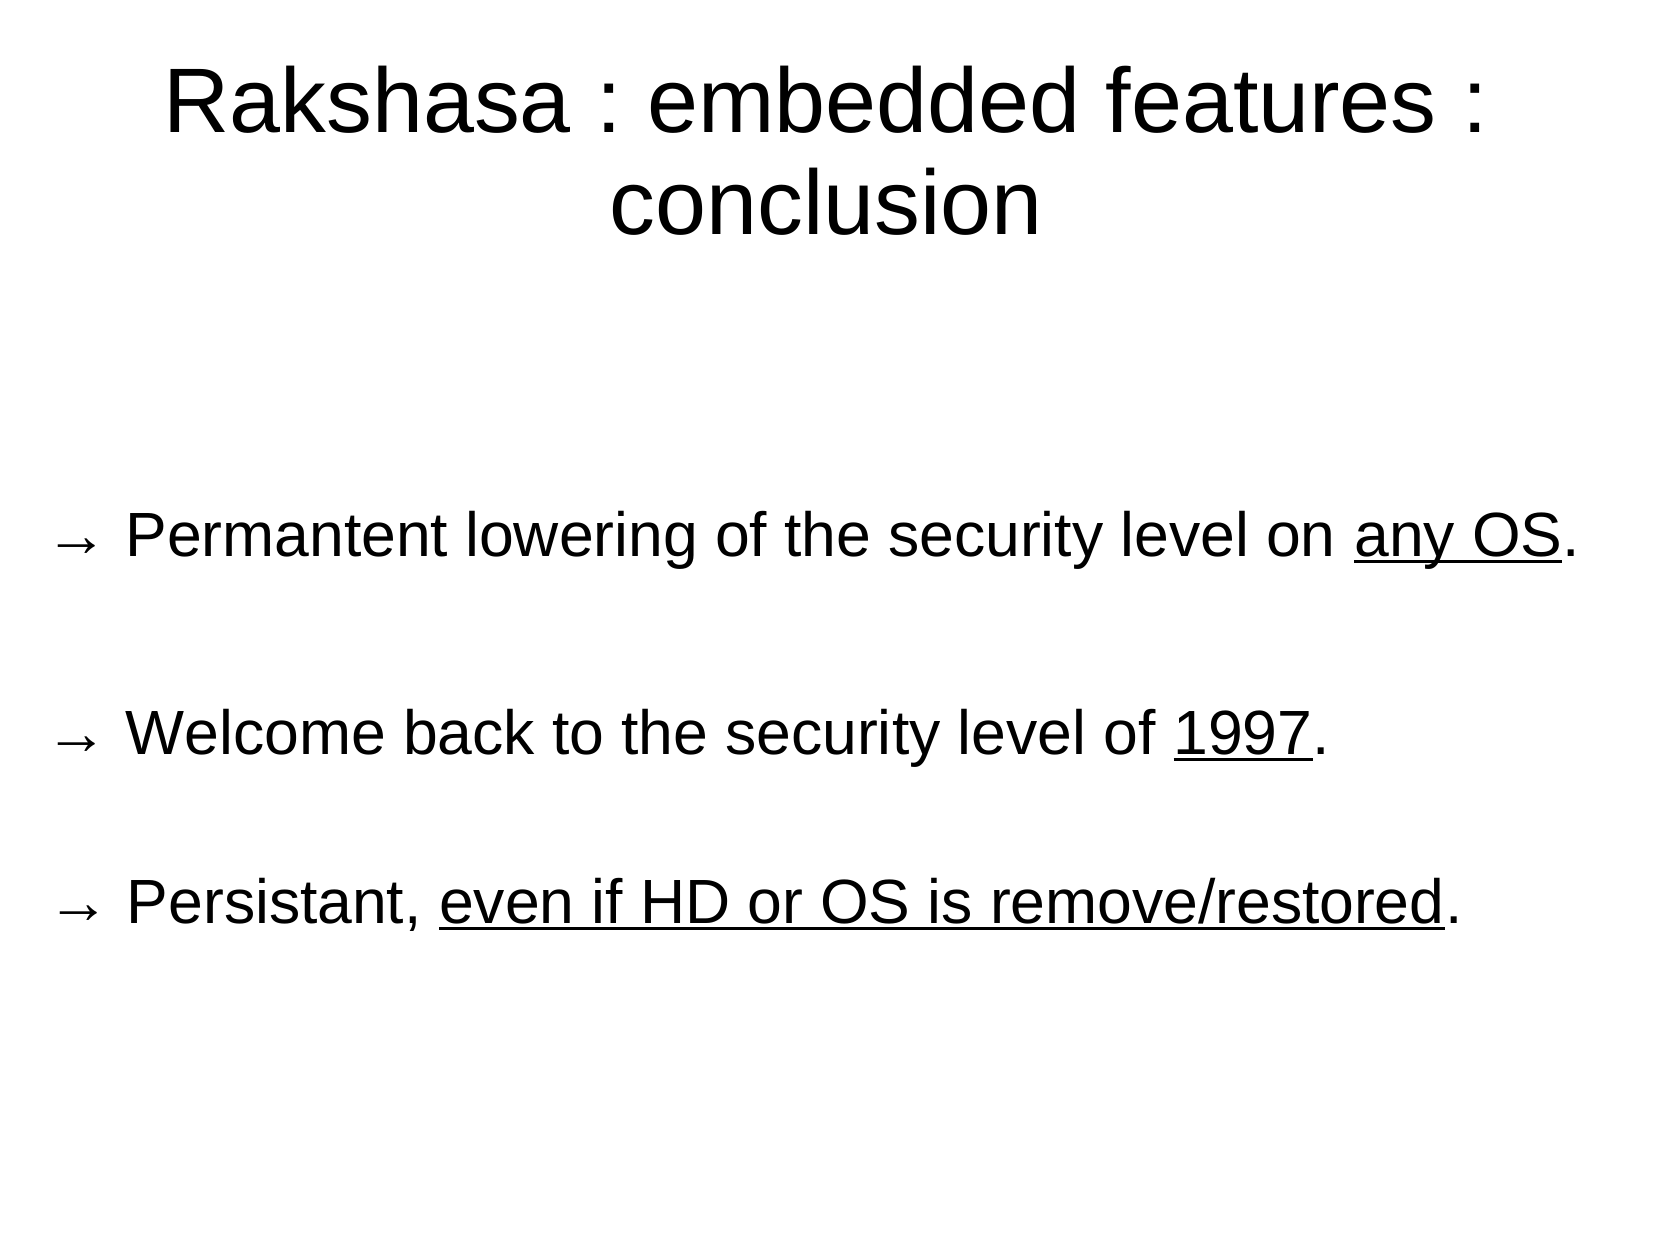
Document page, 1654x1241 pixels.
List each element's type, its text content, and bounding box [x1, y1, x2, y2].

title Rakshasa : embedded features : conclusion [82, 49, 1571, 257]
list → Permantent lowering of the security level on any OS. → Welcome back to the security level of 1997. → Persistant, even if HD or OS is remove/restored. [0, 496, 1583, 1241]
